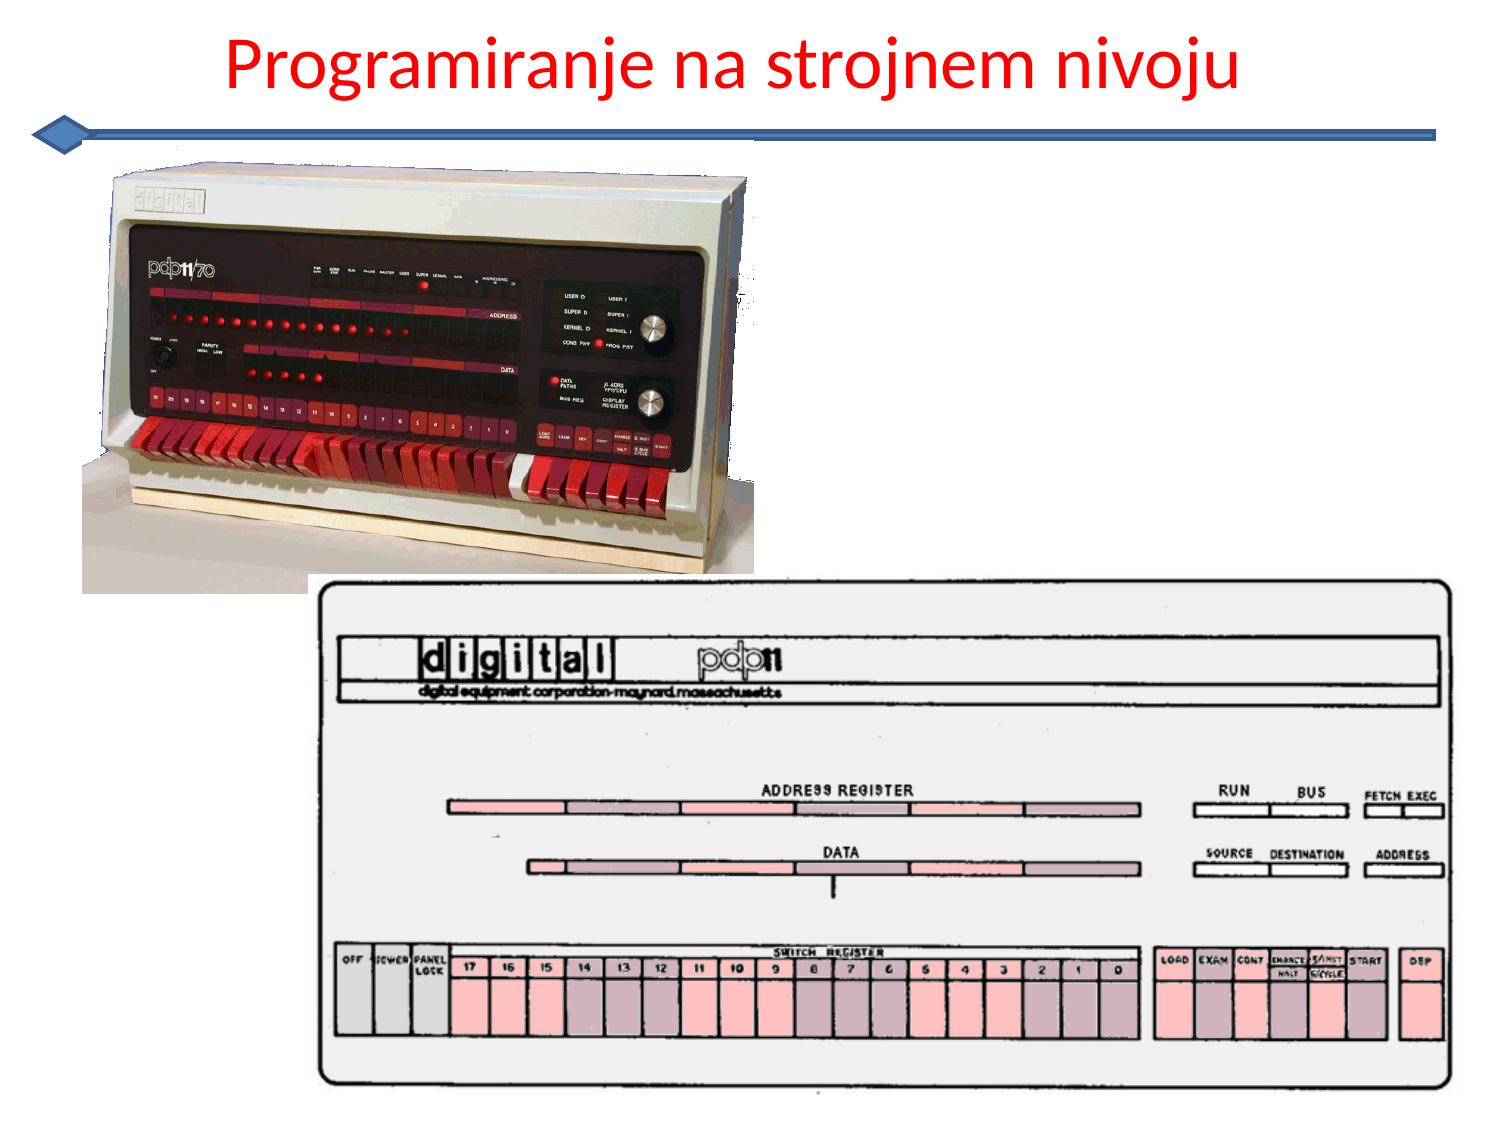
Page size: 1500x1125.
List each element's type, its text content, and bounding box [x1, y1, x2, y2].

title Programiranje na strojnem nivoju [58, 0, 1409, 118]
picture [82, 140, 1460, 1096]
